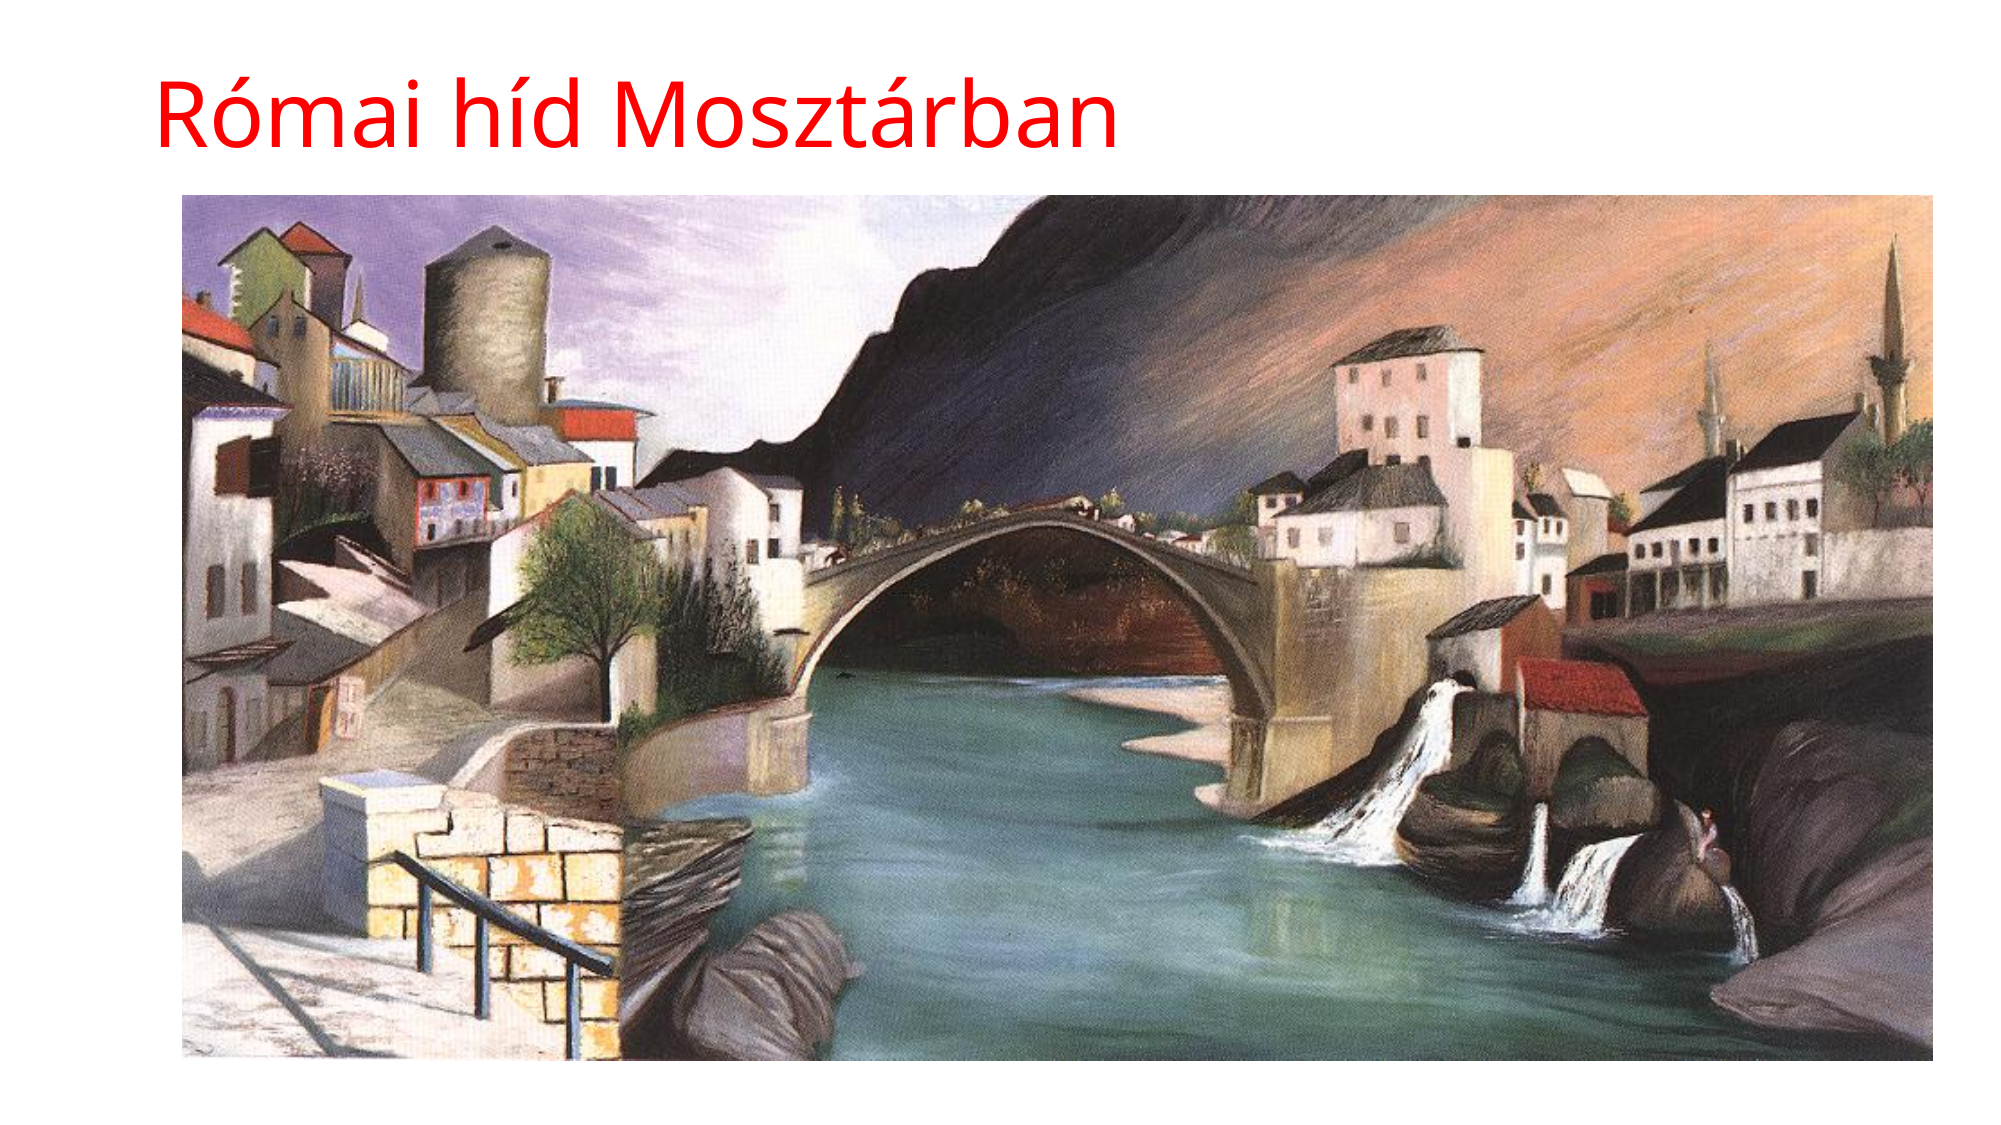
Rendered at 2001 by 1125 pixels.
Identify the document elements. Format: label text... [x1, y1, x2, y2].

picture [182, 195, 1933, 1061]
title Római híd Mosztárban [137, 9, 1863, 227]
